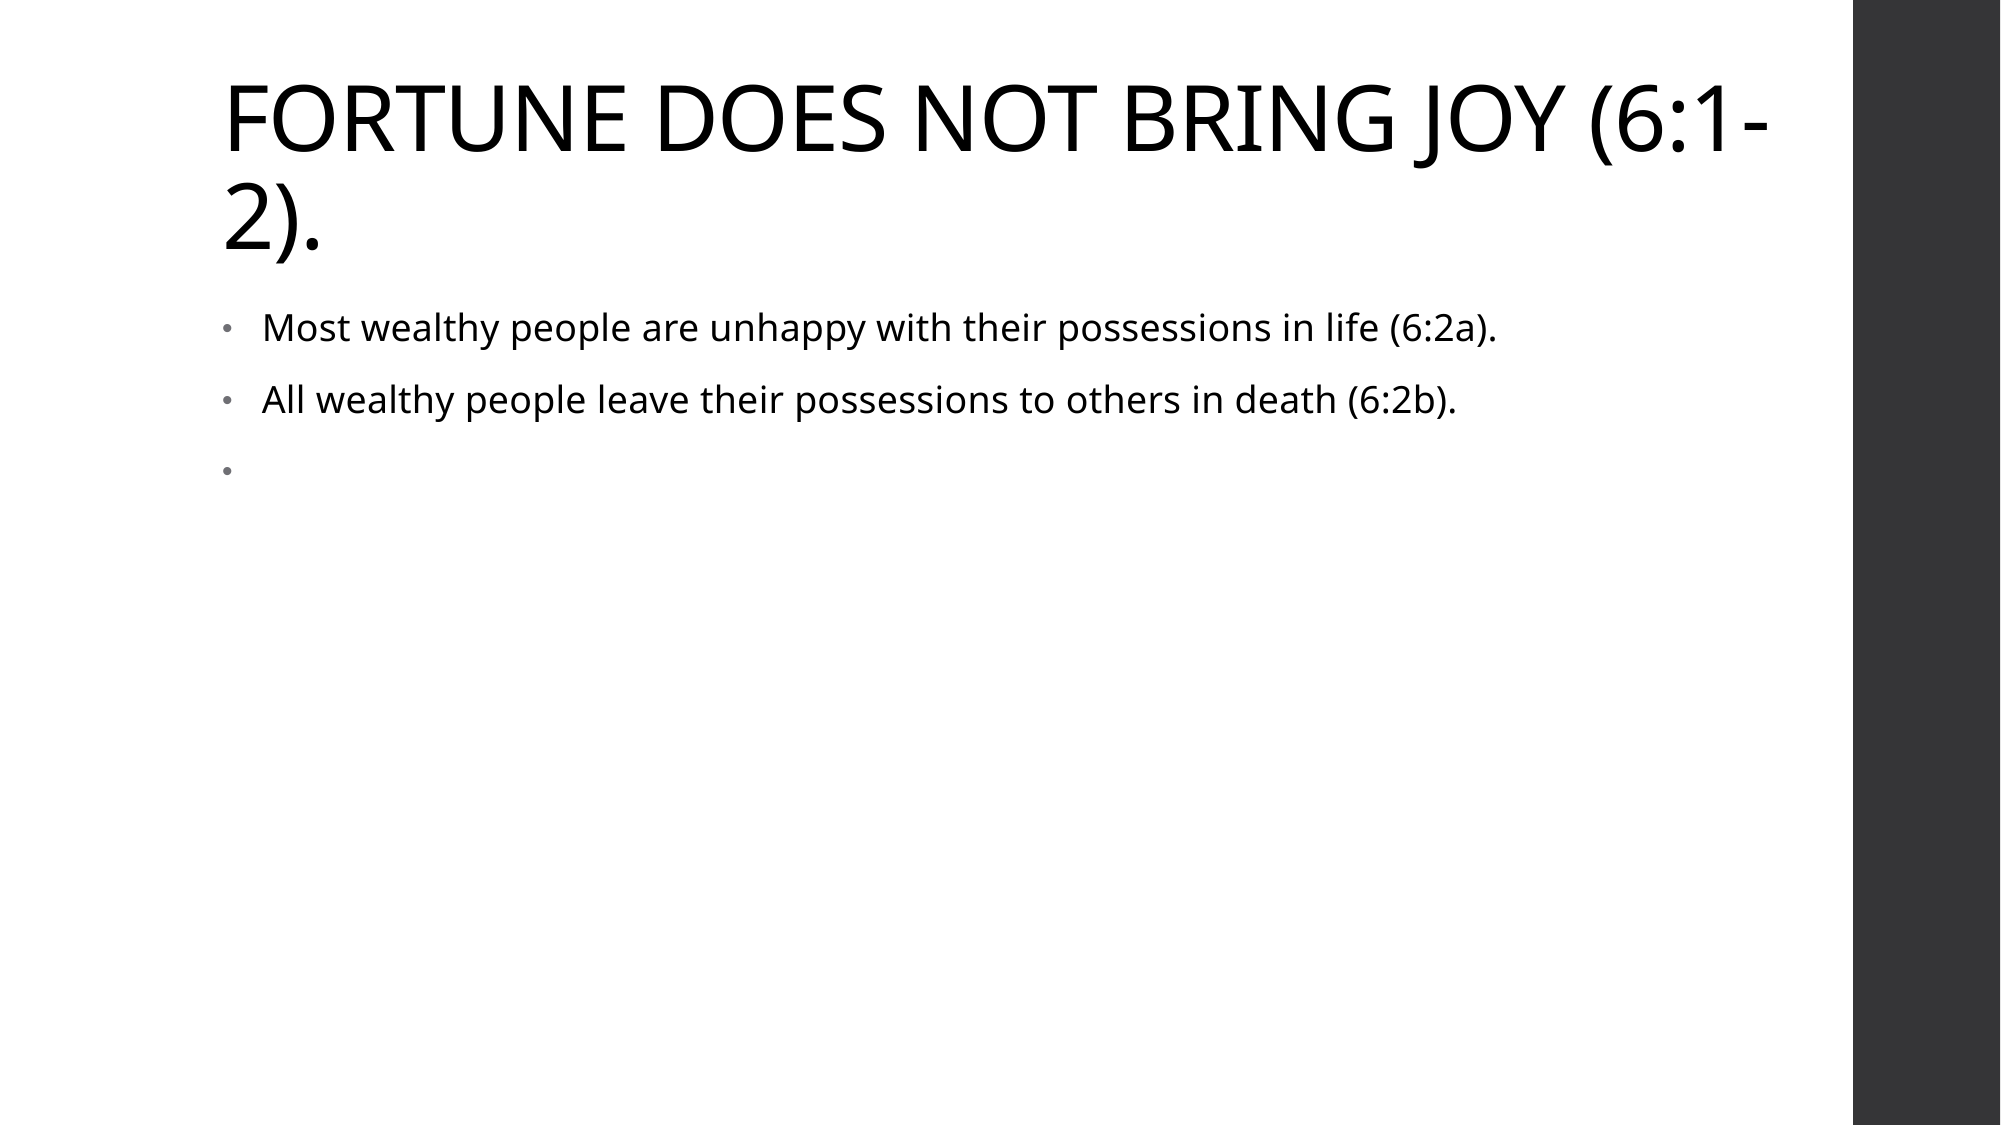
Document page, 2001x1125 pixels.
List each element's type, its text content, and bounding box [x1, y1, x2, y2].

list Most wealthy people are unhappy with their possessions in life (6:2a). All wealthy people leave their possessions to others in death (6:2b). [206, 299, 1617, 1014]
title FORTUNE DOES NOT BRING JOY (6:1-2). [206, 60, 1797, 278]
